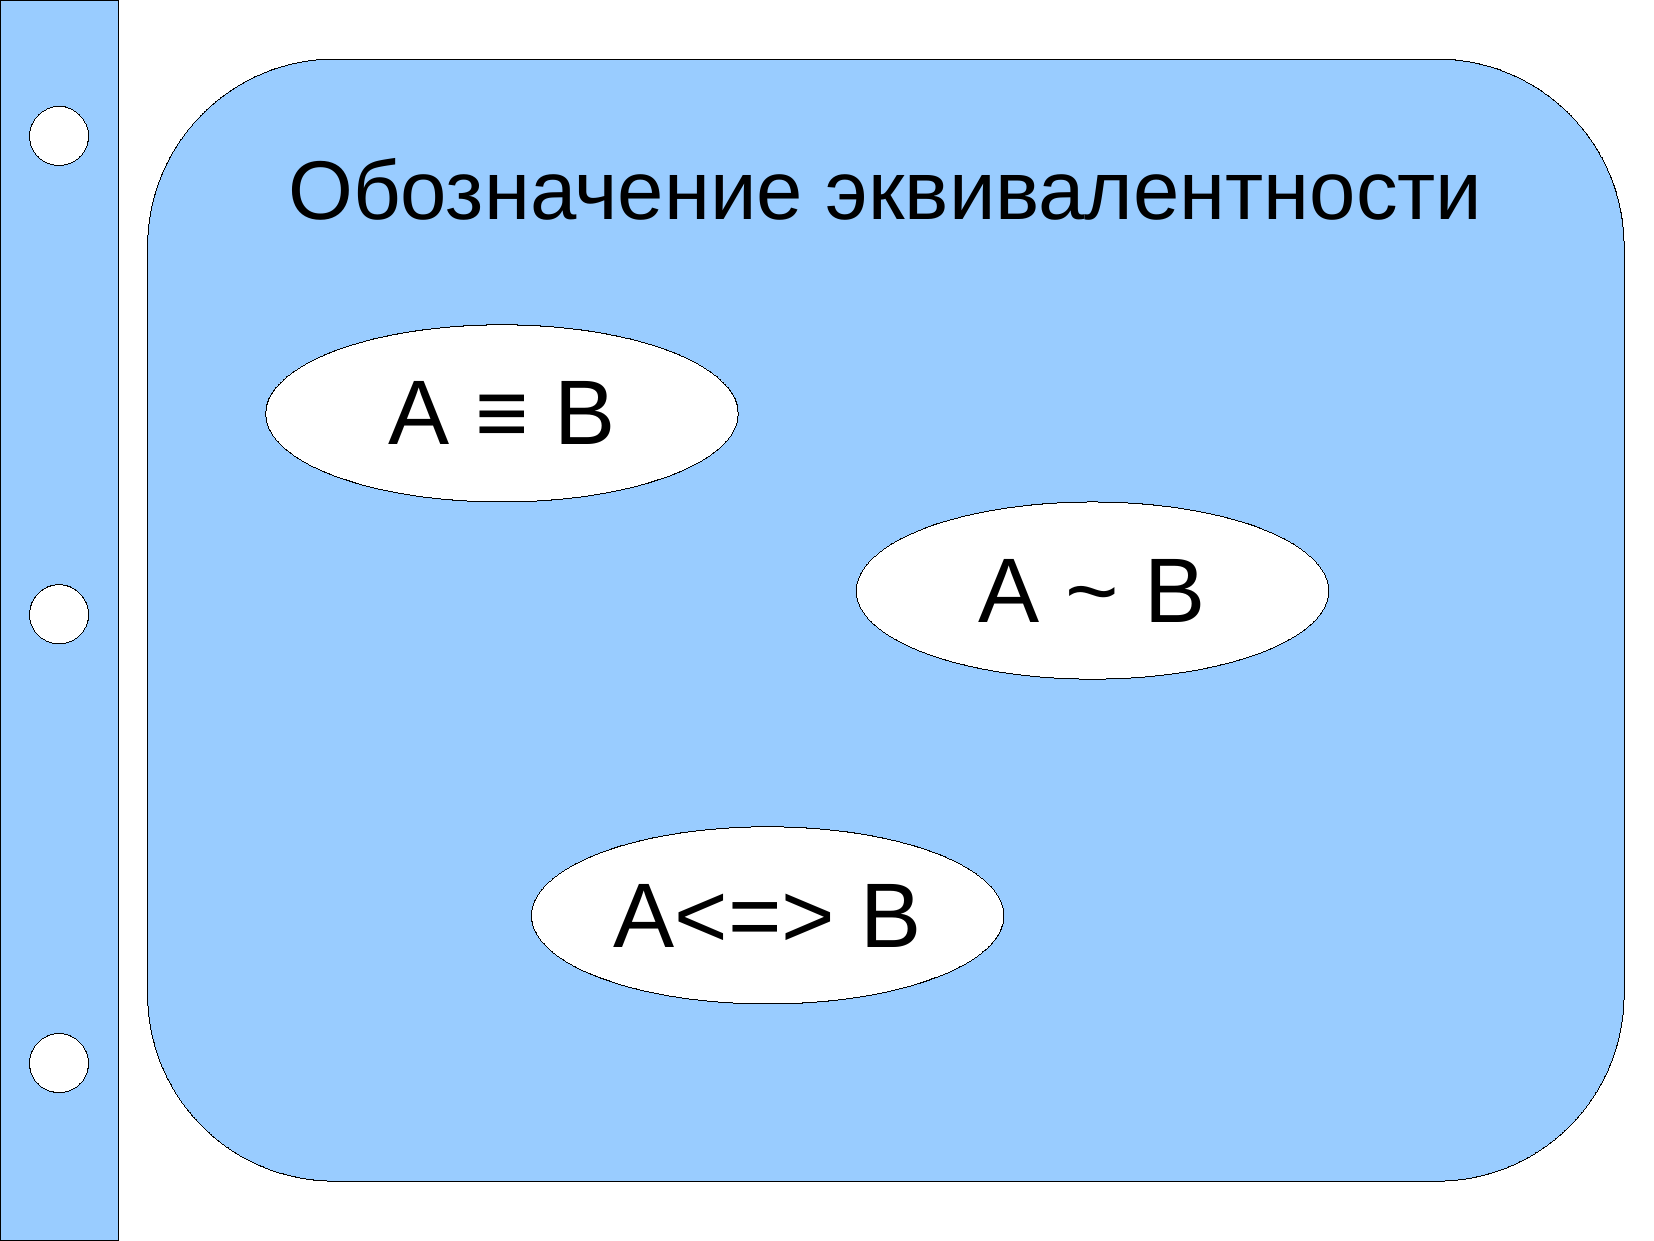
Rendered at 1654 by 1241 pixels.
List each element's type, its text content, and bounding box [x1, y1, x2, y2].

text_box А<=> В [531, 826, 1004, 1004]
text_box А ~ В [856, 501, 1329, 680]
text_box А ≡ В [265, 324, 739, 502]
text_box Обозначение эквивалентности [147, 59, 1625, 1182]
text_box [0, 0, 119, 1241]
